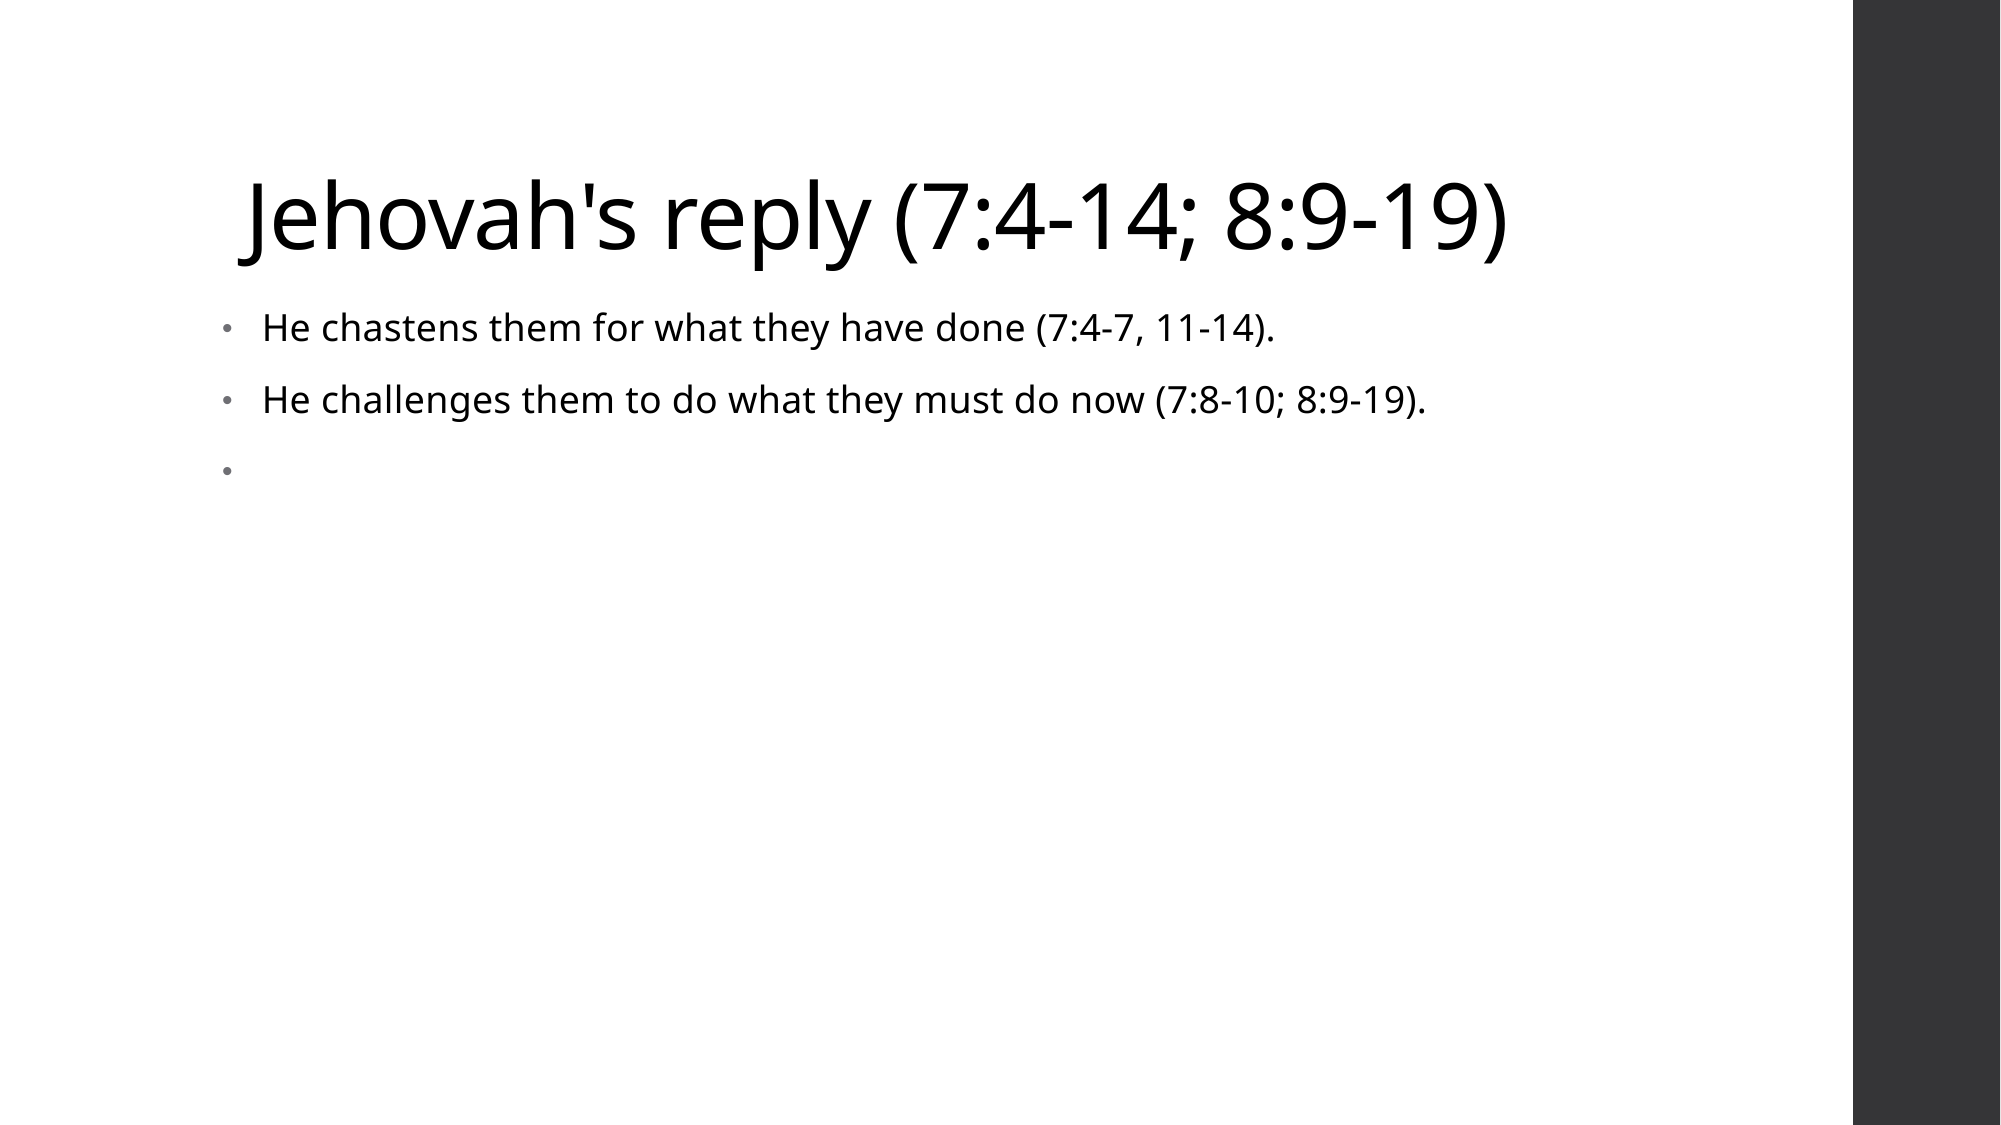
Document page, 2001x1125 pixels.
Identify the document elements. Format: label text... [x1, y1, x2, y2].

title Jehovah's reply (7:4-14; 8:9-19) [206, 60, 1797, 278]
list He chastens them for what they have done (7:4-7, 11-14). He challenges them to do what they must do now (7:8-10; 8:9-19). [206, 299, 1617, 1014]
